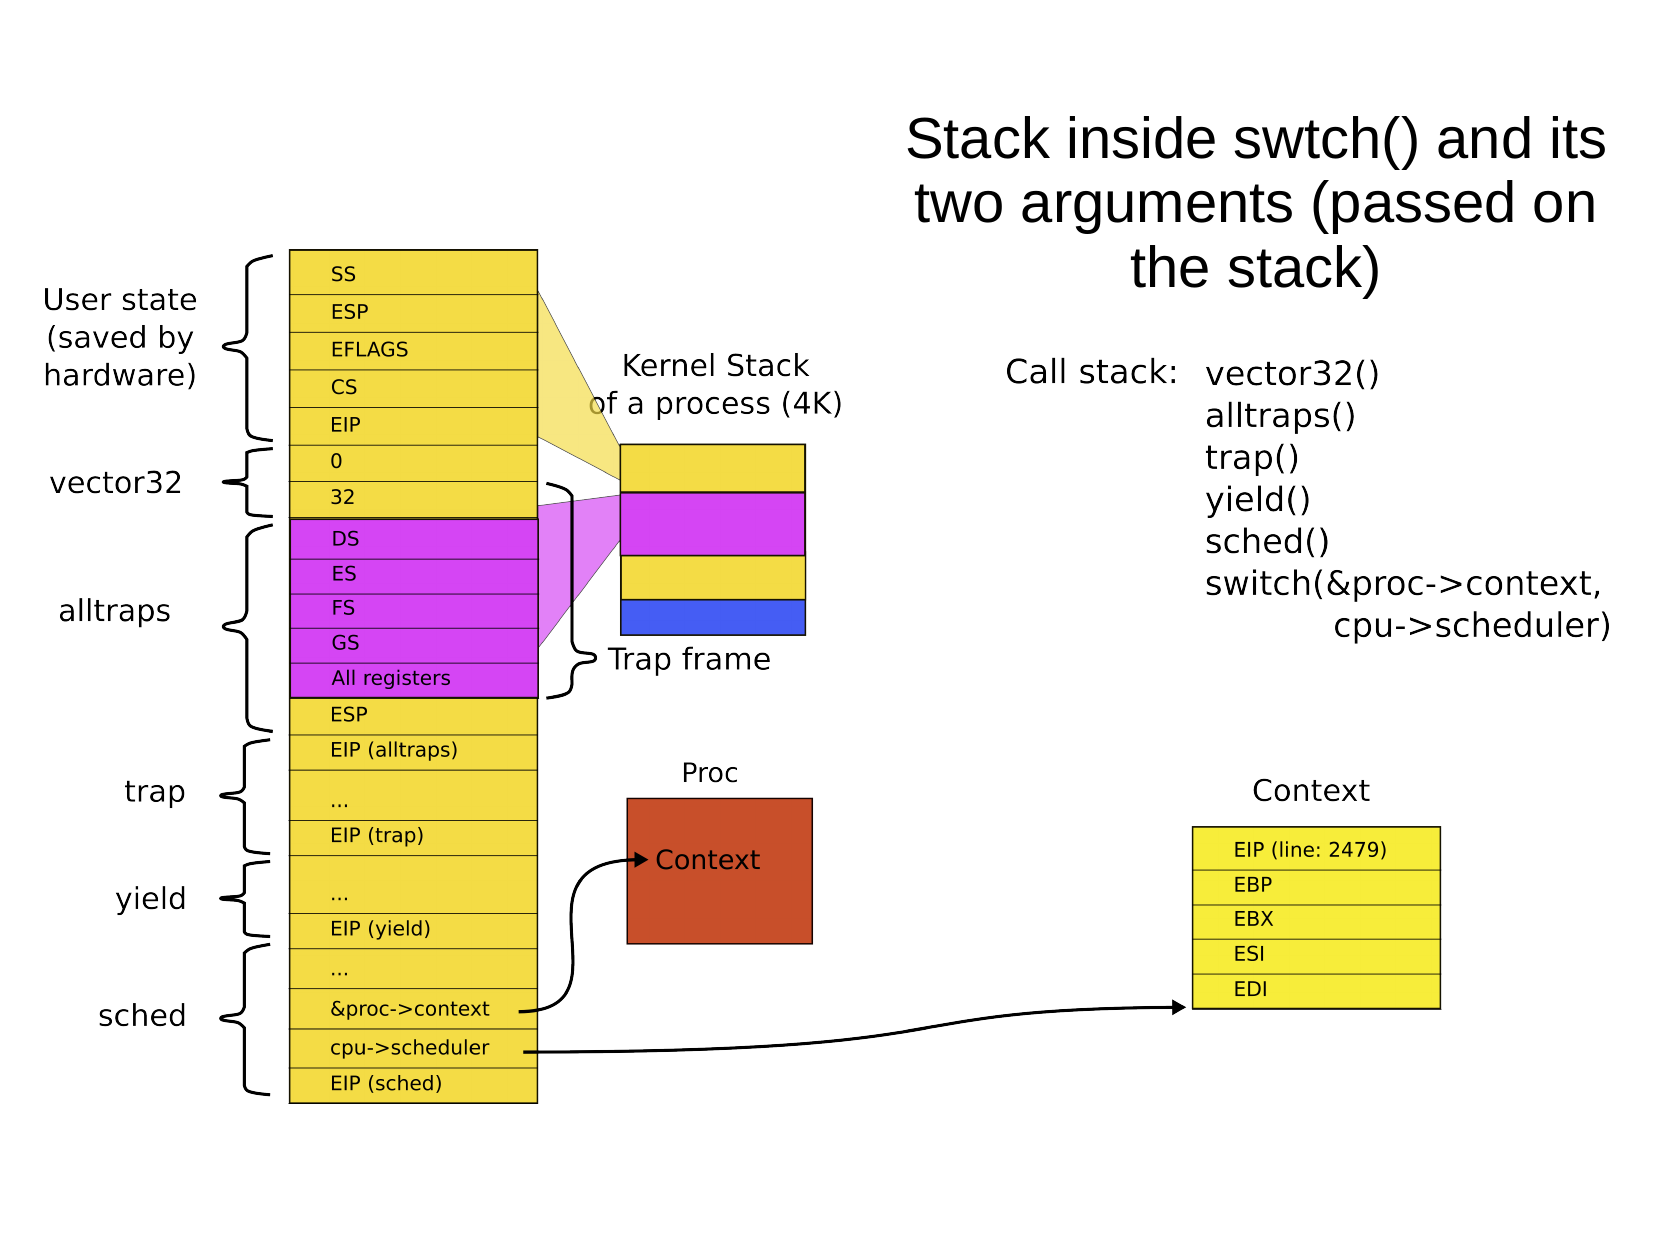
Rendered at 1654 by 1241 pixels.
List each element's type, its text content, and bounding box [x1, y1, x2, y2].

list Stack inside swtch() and its two arguments (passed on the stack) [900, 105, 1613, 301]
picture [45, 249, 1609, 1104]
